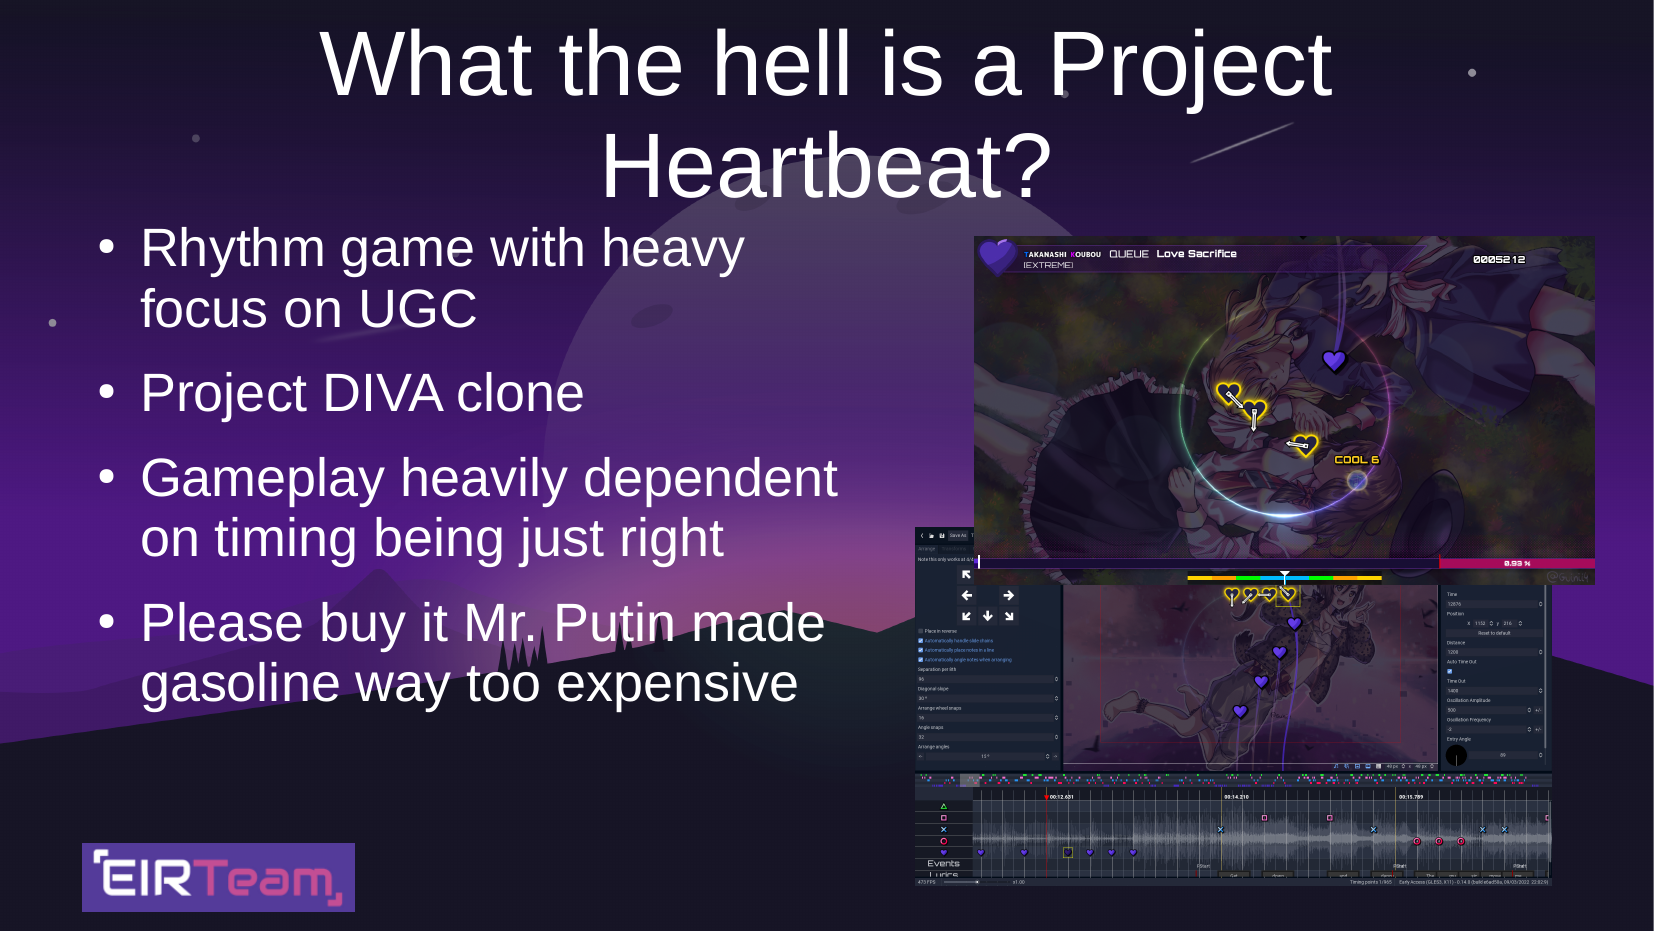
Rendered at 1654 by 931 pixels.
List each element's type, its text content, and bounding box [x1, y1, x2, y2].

title What the hell is a Project Heartbeat? [82, 0, 1571, 240]
list Rhythm game with heavy focus on UGC Project DIVA clone Gameplay heavily dependent on timing being just right Please buy it Mr. Putin made gasoline way too expensive [82, 217, 857, 758]
picture [0, 0, 1654, 931]
